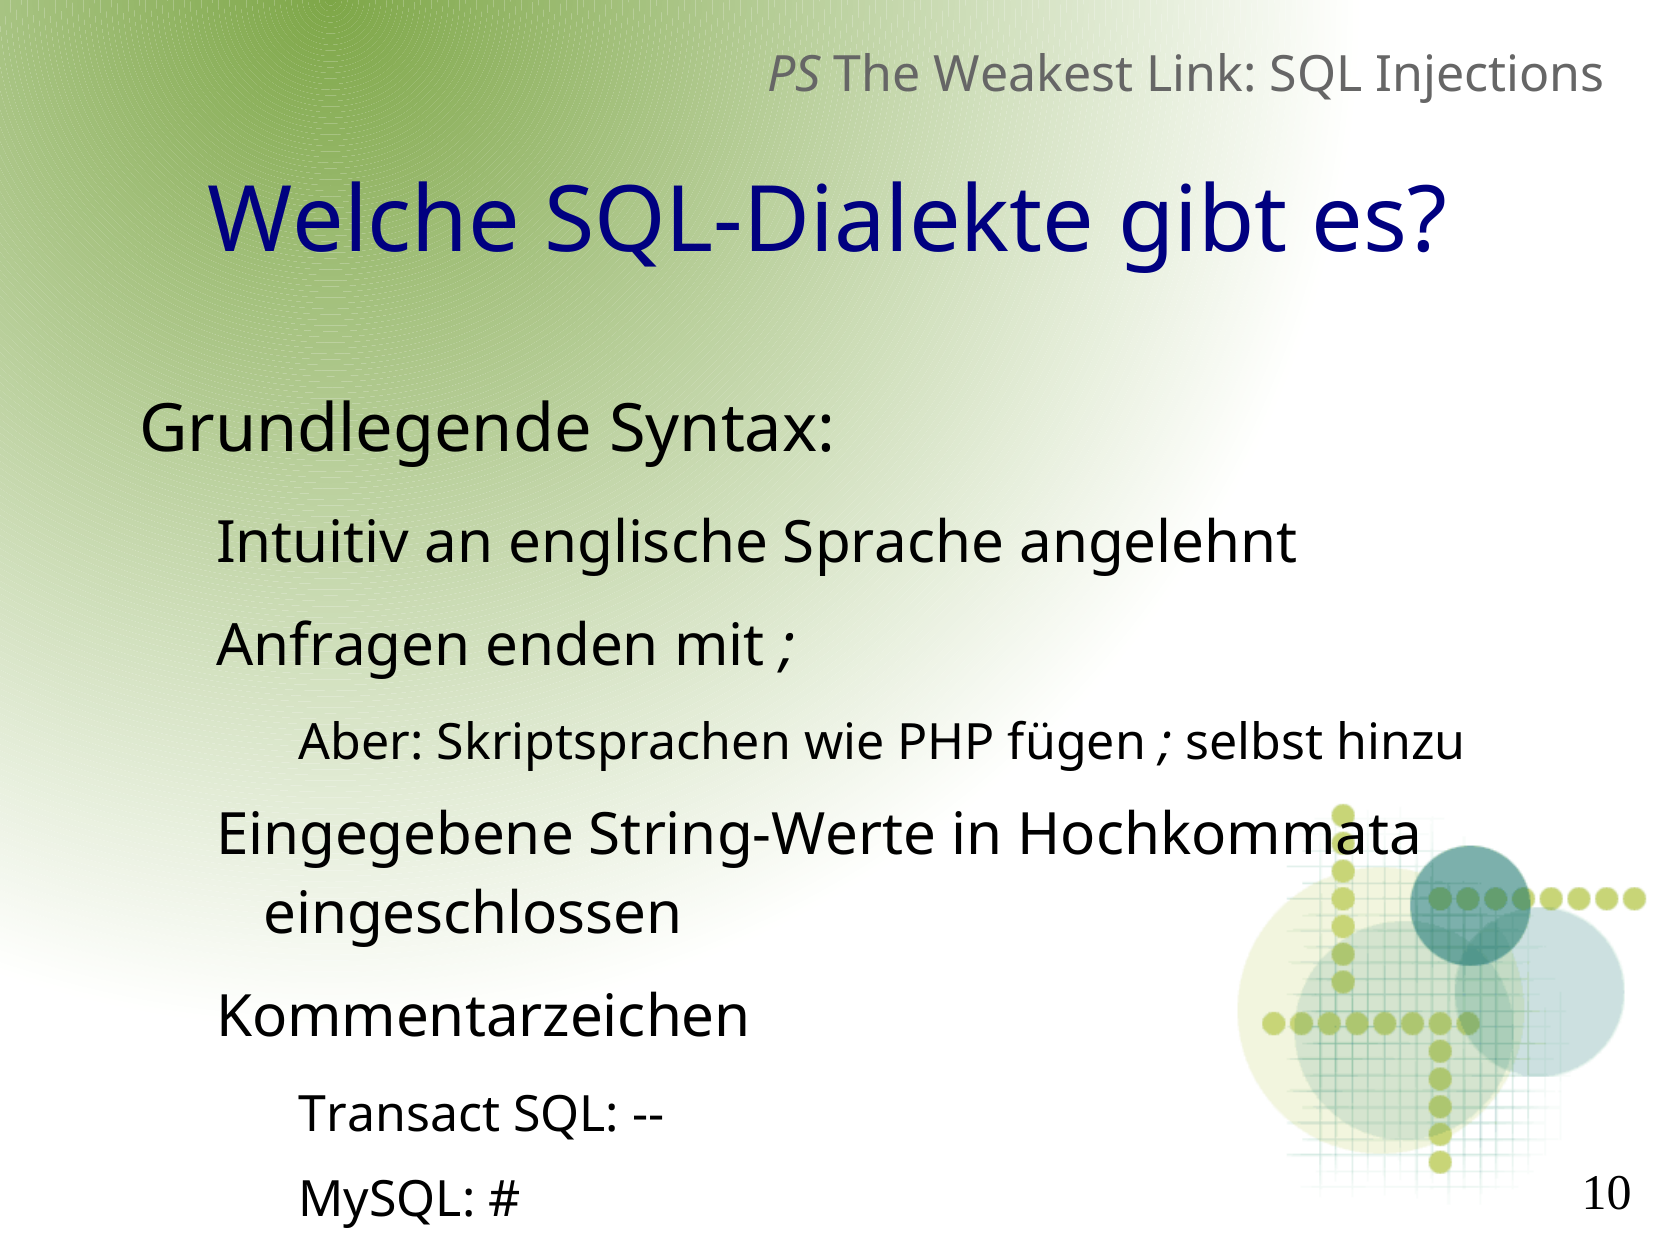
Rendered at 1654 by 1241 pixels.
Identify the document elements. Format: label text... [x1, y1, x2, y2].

picture [1224, 792, 1654, 1211]
list Grundlegende Syntax: Intuitiv an englische Sprache angelehnt Anfragen enden mit ; Aber: Skriptsprachen wie PHP fügen ; selbst hinzu Eingegebene String-Werte in Hochkommata eingeschlossen Kommentarzeichen Transact SQL: -- MySQL: # [121, 380, 1477, 1169]
title Welche SQL-Dialekte gibt es? [121, 112, 1534, 320]
